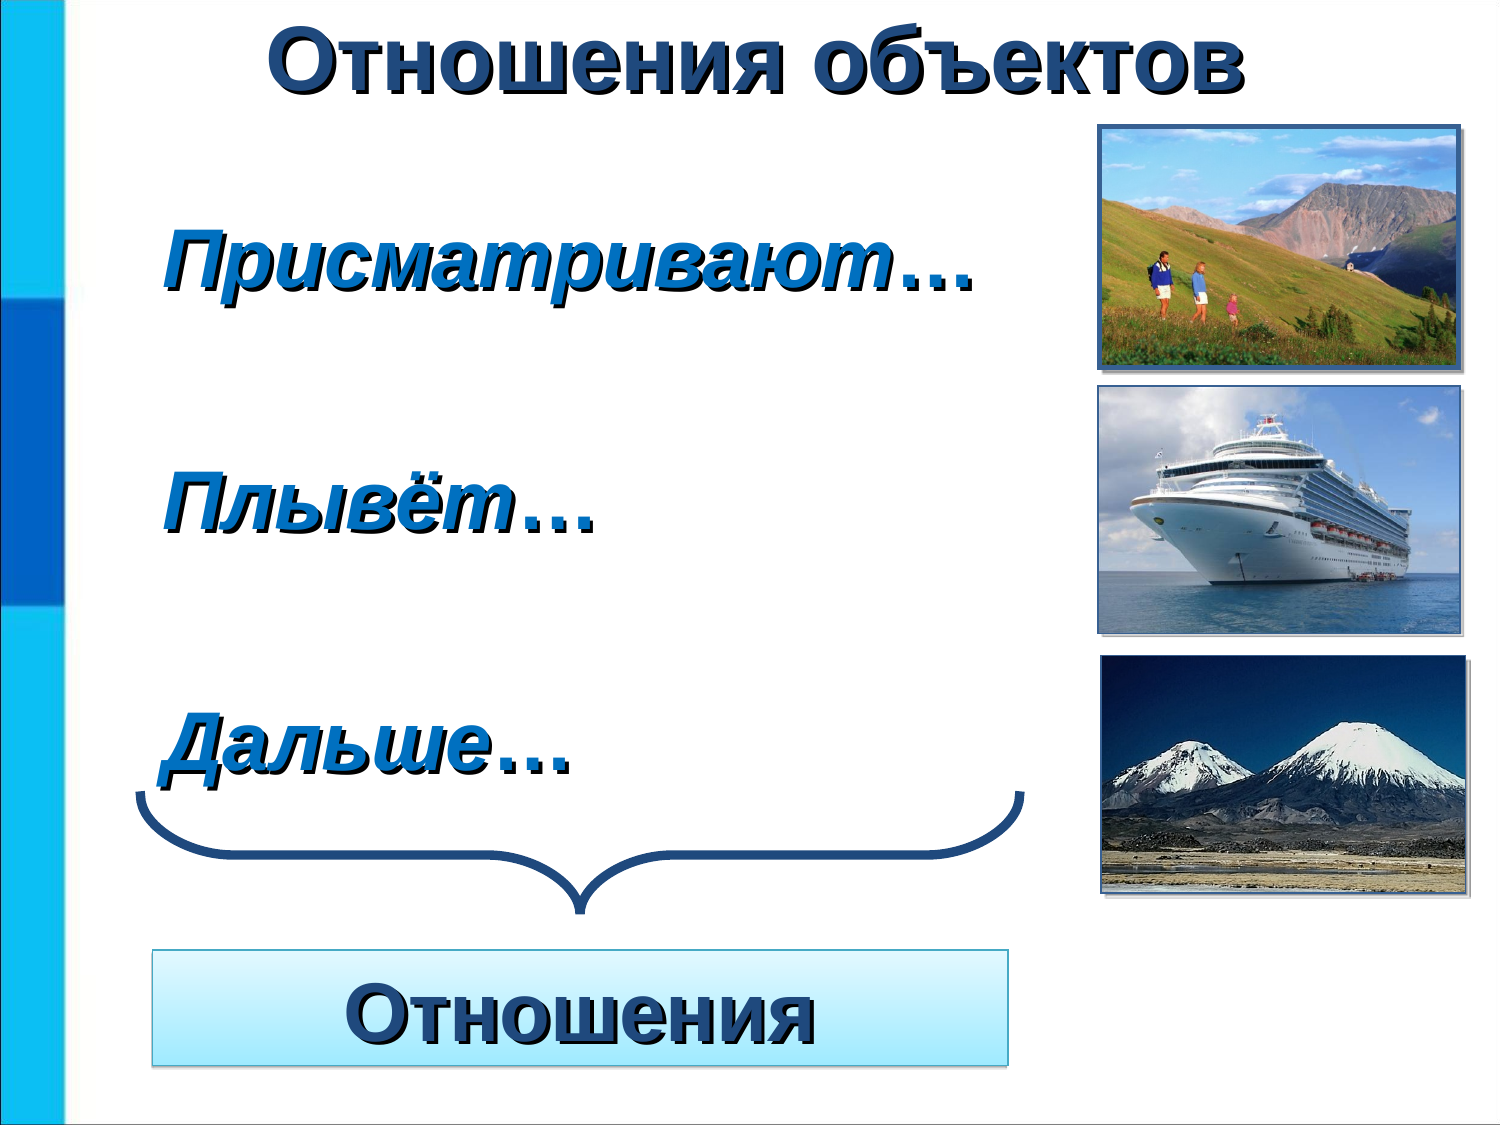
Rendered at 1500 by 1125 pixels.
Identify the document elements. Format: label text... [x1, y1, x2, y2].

text_box Отношения объектов [128, 11, 1383, 116]
text_box Отношения [152, 950, 1008, 1066]
list Присматривают… Плывёт… Дальше… [147, 197, 1032, 965]
picture [0, 0, 1500, 1125]
